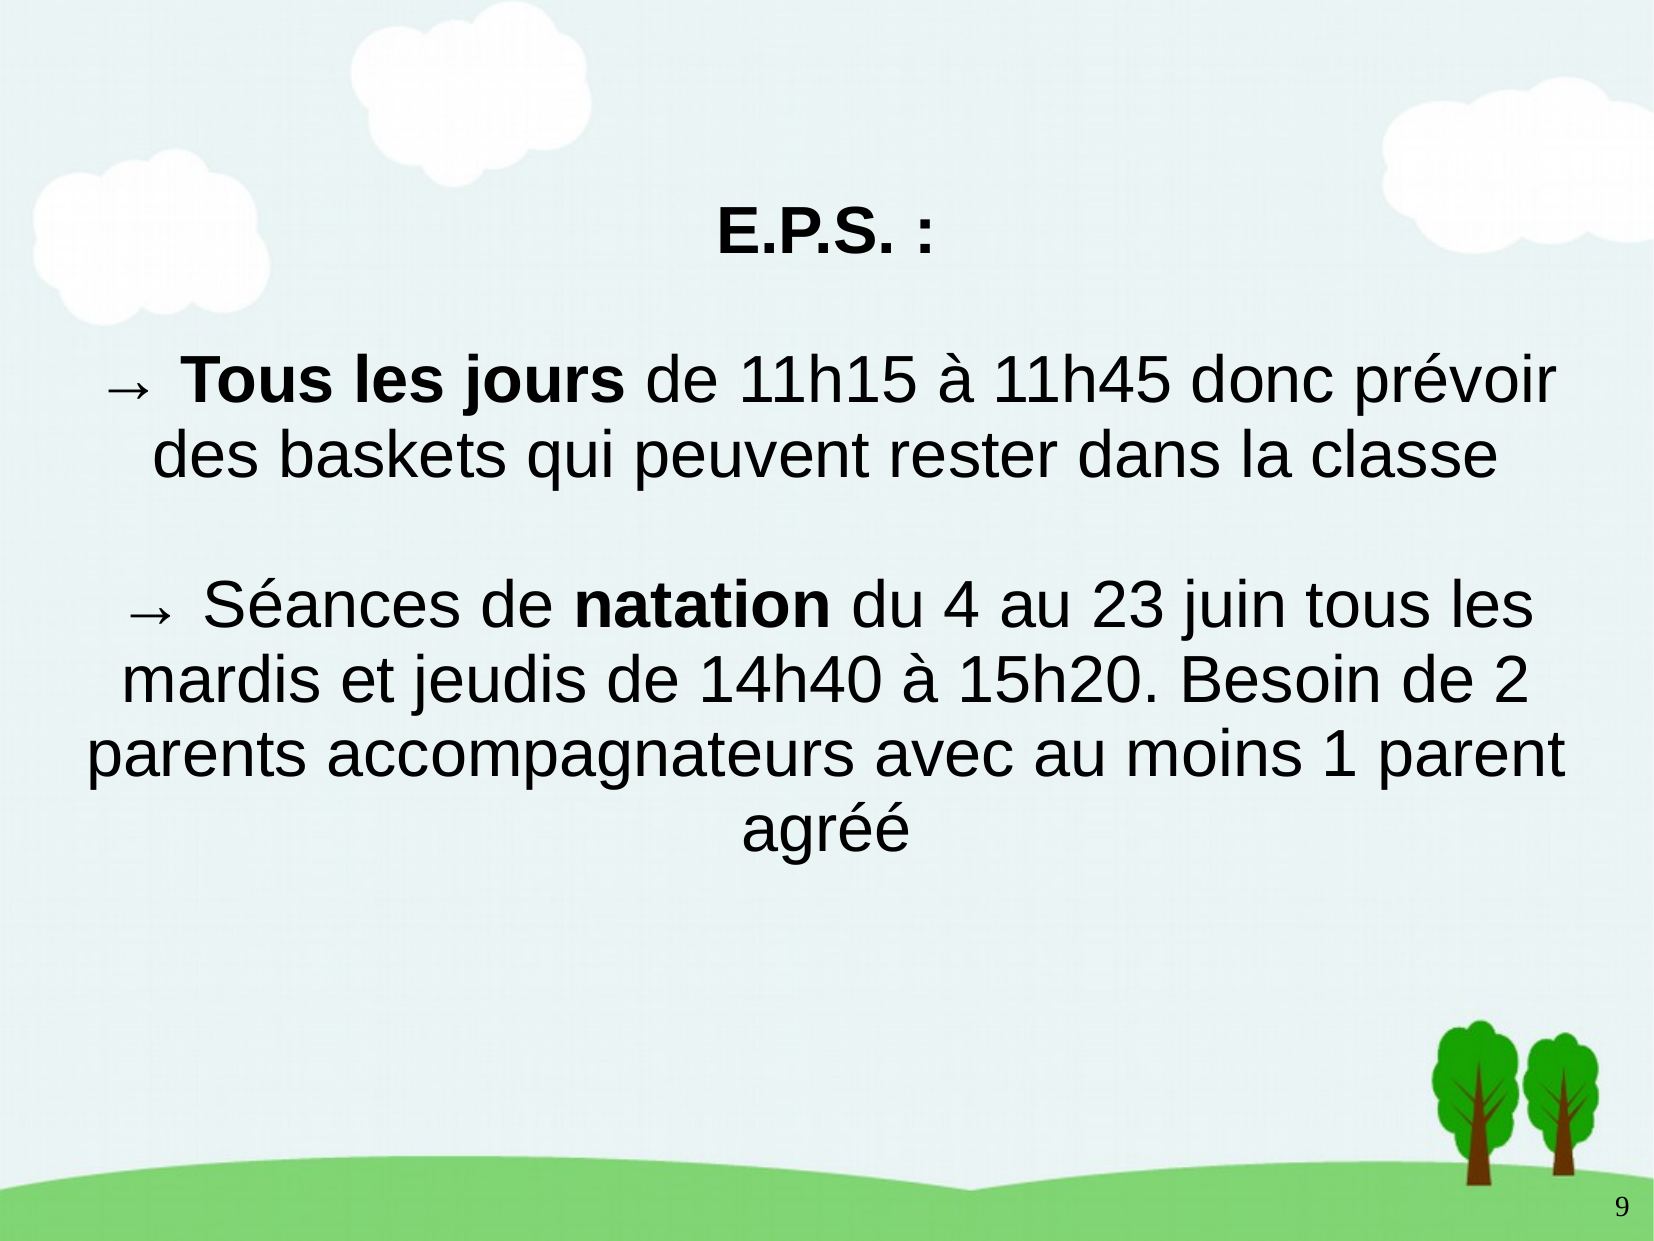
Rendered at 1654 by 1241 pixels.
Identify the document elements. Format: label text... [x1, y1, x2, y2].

picture [0, 0, 1654, 1241]
subtitle E.P.S. : → Tous les jours de 11h15 à 11h45 donc prévoir des baskets qui peuvent rester dans la classe → Séances de natation du 4 au 23 juin tous les mardis et jeudis de 14h40 à 15h20. Besoin de 2 parents accompagnateurs avec au moins 1 parent agréé [82, 49, 1571, 1010]
